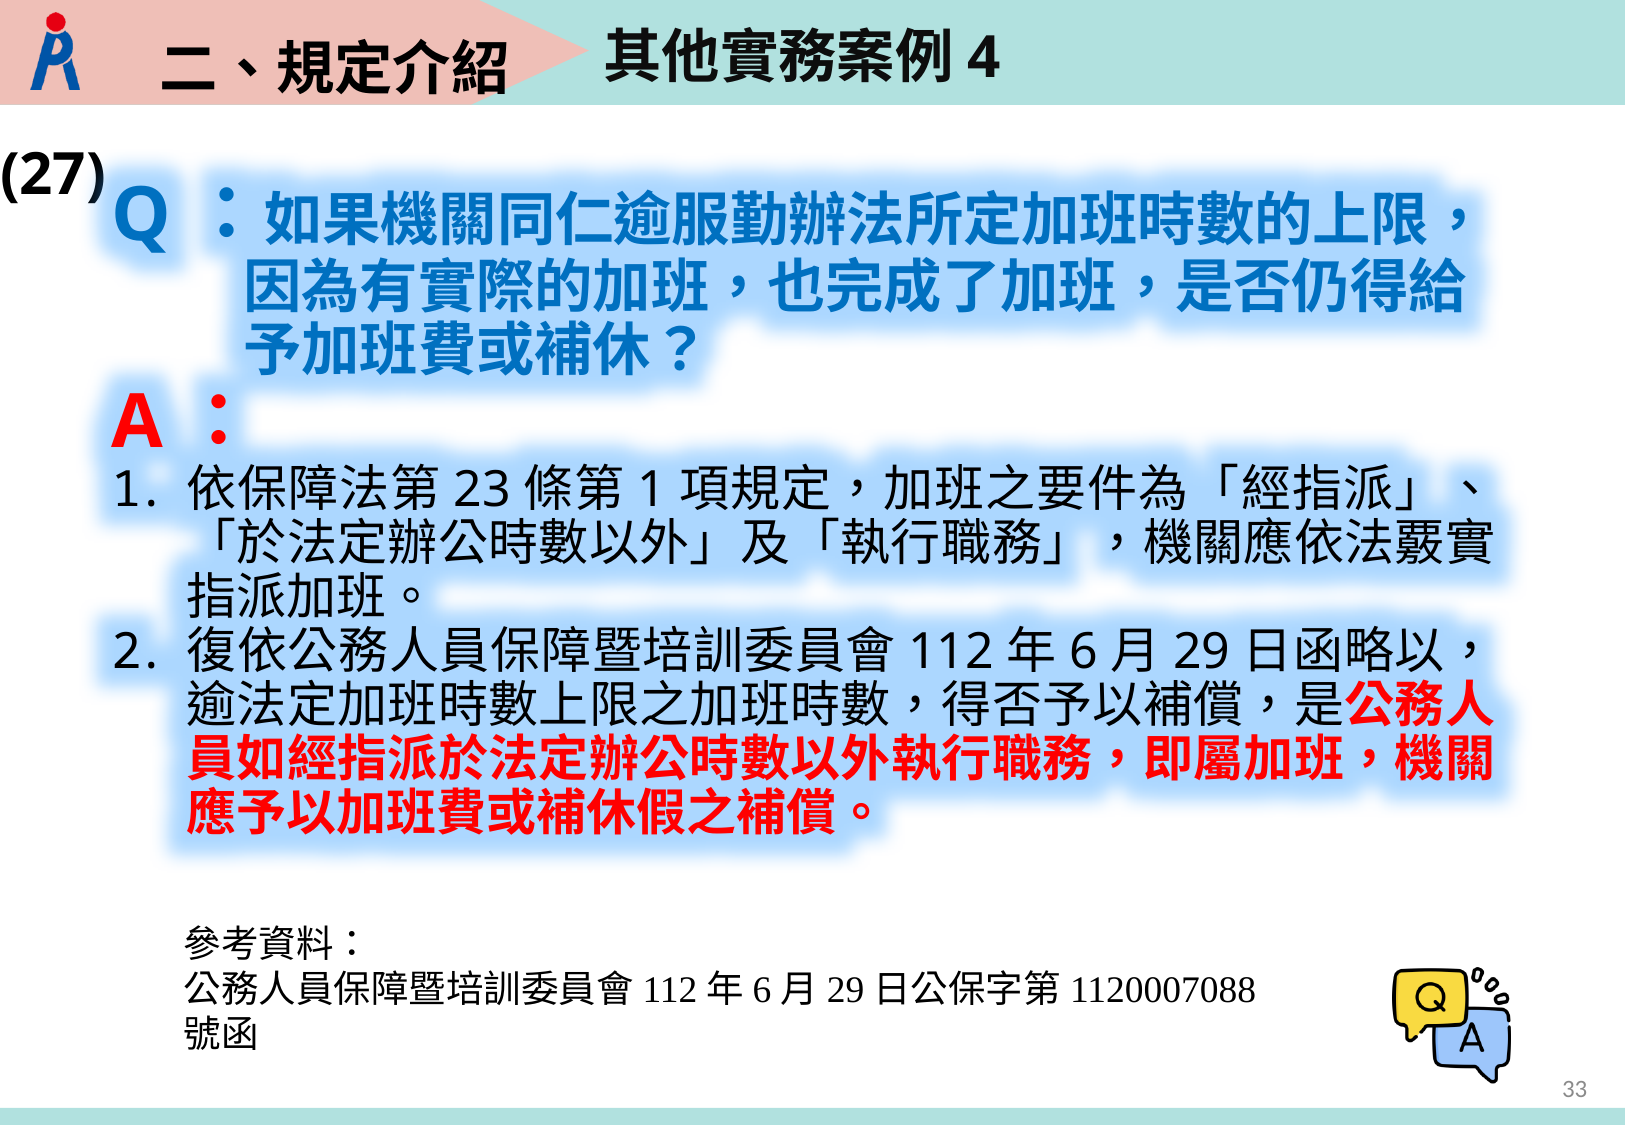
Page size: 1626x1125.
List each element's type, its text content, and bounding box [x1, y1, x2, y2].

text_box Q：如果機關同仁逾服勤辦法所定加班時數的上限，因為有實際的加班，也完成了加班，是否仍得給予加班費或補休？ A： 依保障法第23條第1項規定，加班之要件為「經指派」、「於法定辦公時數以外」及「執行職務」，機關應依法覈實指派加班。 復依公務人員保障暨培訓委員會112年6月29日函略以，逾法定加班時數上限之加班時數，得否予以補償，是公務人員如經指派於法定辦公時數以外執行職務，即屬加班，機關應予以加班費或補休假之補償。 [96, 168, 1511, 860]
text_box 二、規定介紹(27) [0, 0, 588, 105]
picture [1392, 966, 1511, 1084]
slide_number <編號> [1236, 1057, 1603, 1107]
text_box [0, 1107, 1625, 1125]
text_box [473, 0, 1625, 105]
text_box 參考資料： 公務人員保障暨培訓委員會112年6月29日公保字第1120007088號函 [168, 912, 1315, 1063]
text_box 其他實務案例4 [588, 11, 1237, 97]
picture [30, 12, 80, 90]
